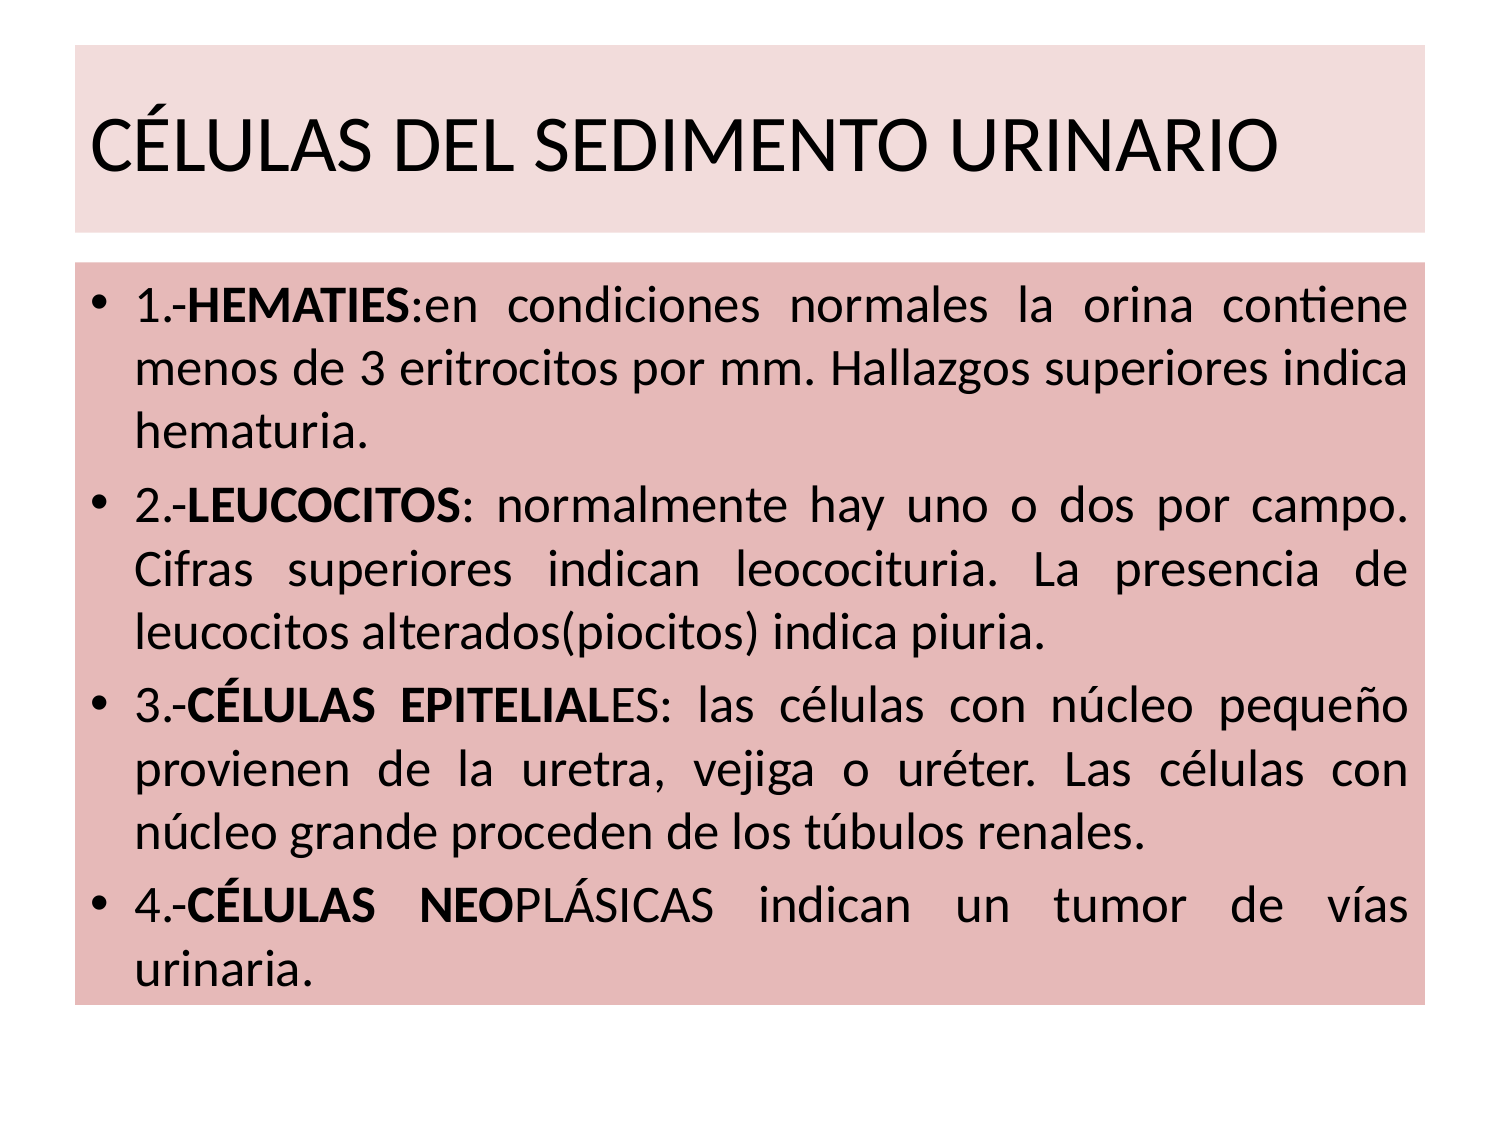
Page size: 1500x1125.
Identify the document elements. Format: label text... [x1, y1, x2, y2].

list 1.-HEMATIES:en condiciones normales la orina contiene menos de 3 eritrocitos por mm. Hallazgos superiores indica hematuria. 2.-LEUCOCITOS: normalmente hay uno o dos por campo. Cifras superiores indican leococituria. La presencia de leucocitos alterados(piocitos) indica piuria. 3.-CÉLULAS EPITELIALES: las células con núcleo pequeño provienen de la uretra, vejiga o uréter. Las células con núcleo grande proceden de los túbulos renales. 4.-CÉLULAS NEOPLÁSICAS indican un tumor de vías urinaria. [75, 262, 1425, 1005]
title CÉLULAS DEL SEDIMENTO URINARIO [75, 45, 1425, 233]
